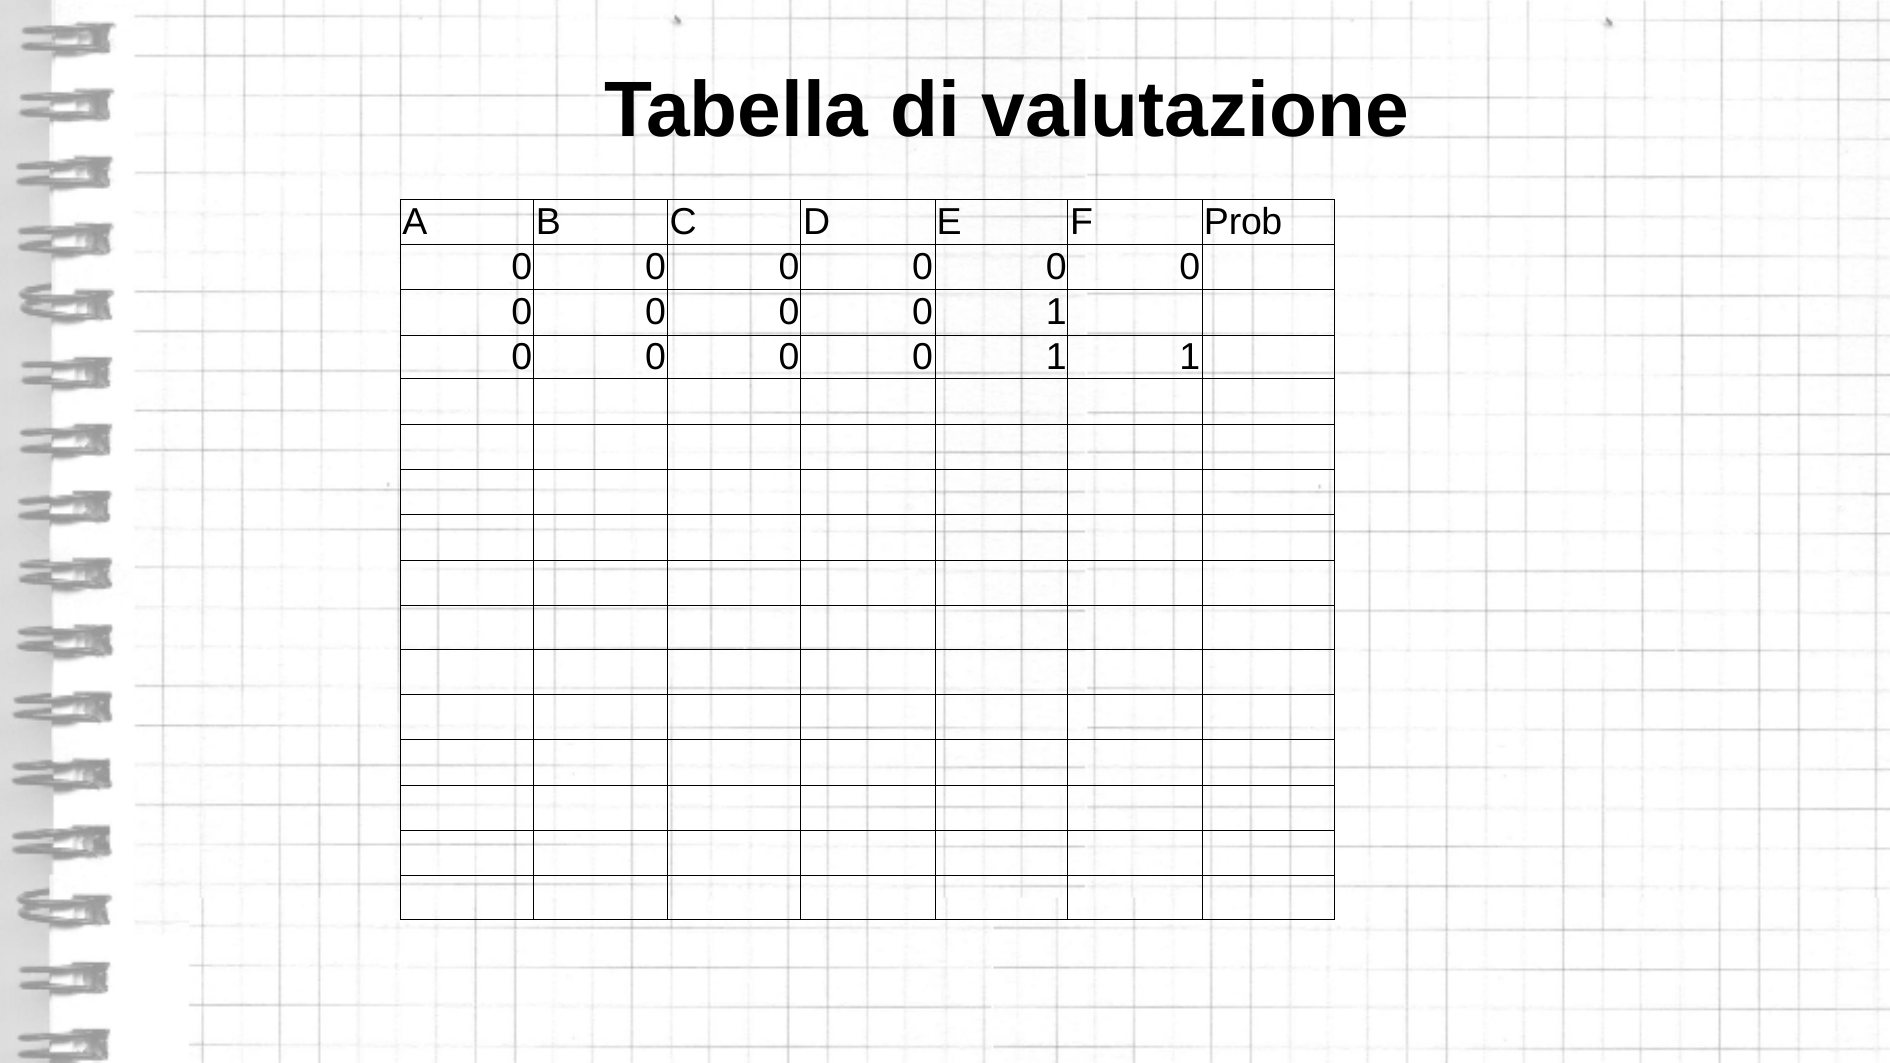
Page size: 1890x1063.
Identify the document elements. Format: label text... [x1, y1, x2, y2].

chart [400, 198, 1605, 976]
picture [0, 0, 1890, 1063]
title Tabella di valutazione [124, 20, 1890, 198]
